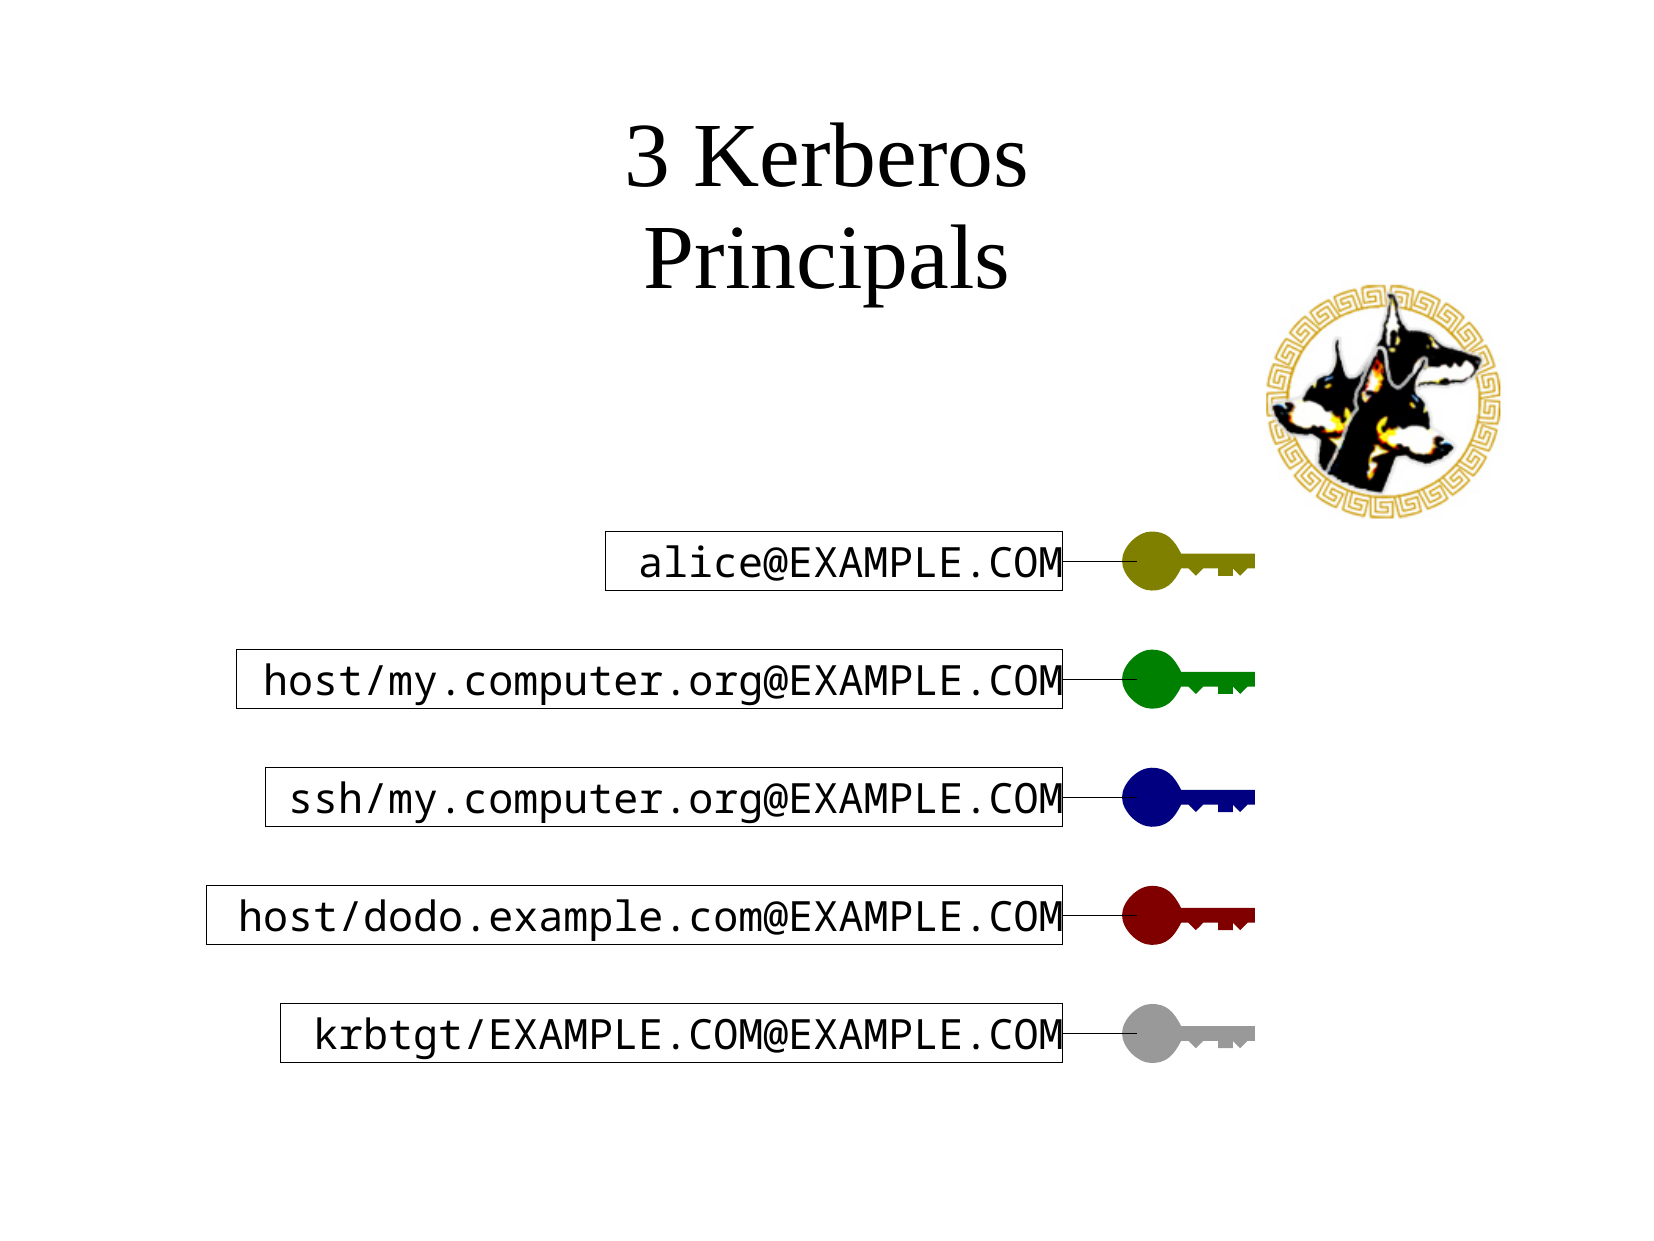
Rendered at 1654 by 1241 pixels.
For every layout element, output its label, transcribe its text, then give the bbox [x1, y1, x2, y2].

text_box [1122, 1003, 1255, 1063]
text_box [1122, 885, 1255, 945]
text_box ssh/my.computer.org@EXAMPLE.COM [265, 767, 1063, 827]
text_box host/dodo.example.com@EXAMPLE.COM [206, 885, 1063, 945]
title 3 Kerberos Principals [121, 102, 1534, 311]
text_box alice@EXAMPLE.COM [605, 531, 1063, 591]
text_box krbtgt/EXAMPLE.COM@EXAMPLE.COM [280, 1003, 1063, 1063]
text_box host/my.computer.org@EXAMPLE.COM [236, 649, 1063, 709]
text_box [1122, 767, 1255, 827]
text_box [1122, 531, 1255, 591]
picture [1254, 268, 1521, 547]
text_box [1122, 649, 1255, 709]
